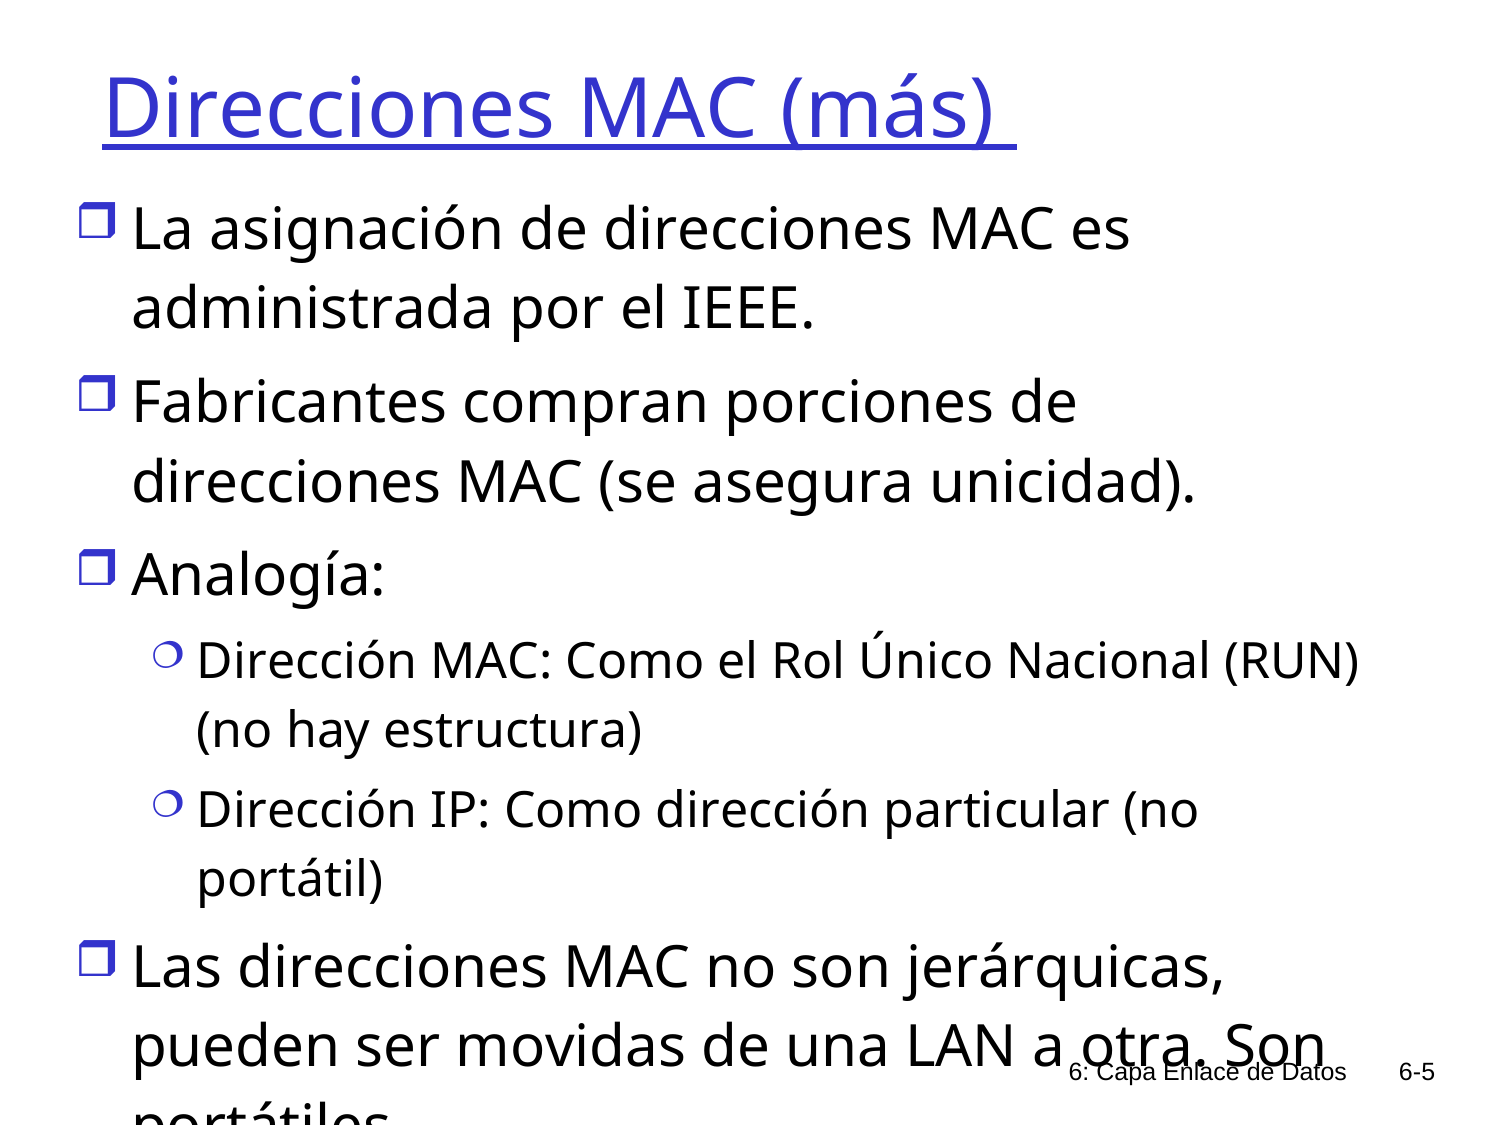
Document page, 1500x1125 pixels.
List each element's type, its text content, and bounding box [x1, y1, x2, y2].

title Direcciones MAC (más) [87, 23, 1363, 187]
list La asignación de direcciones MAC es administrada por el IEEE. Fabricantes compran porciones de direcciones MAC (se asegura unicidad). Analogía: Dirección MAC: Como el Rol Único Nacional (RUN) (no hay estructura) Dirección IP: Como dirección particular (no portátil) Las direcciones MAC no son jerárquicas, pueden ser movidas de una LAN a otra. Son portátiles IP es jerárquico y no es portátil (depende de su subnet) [75, 187, 1388, 959]
